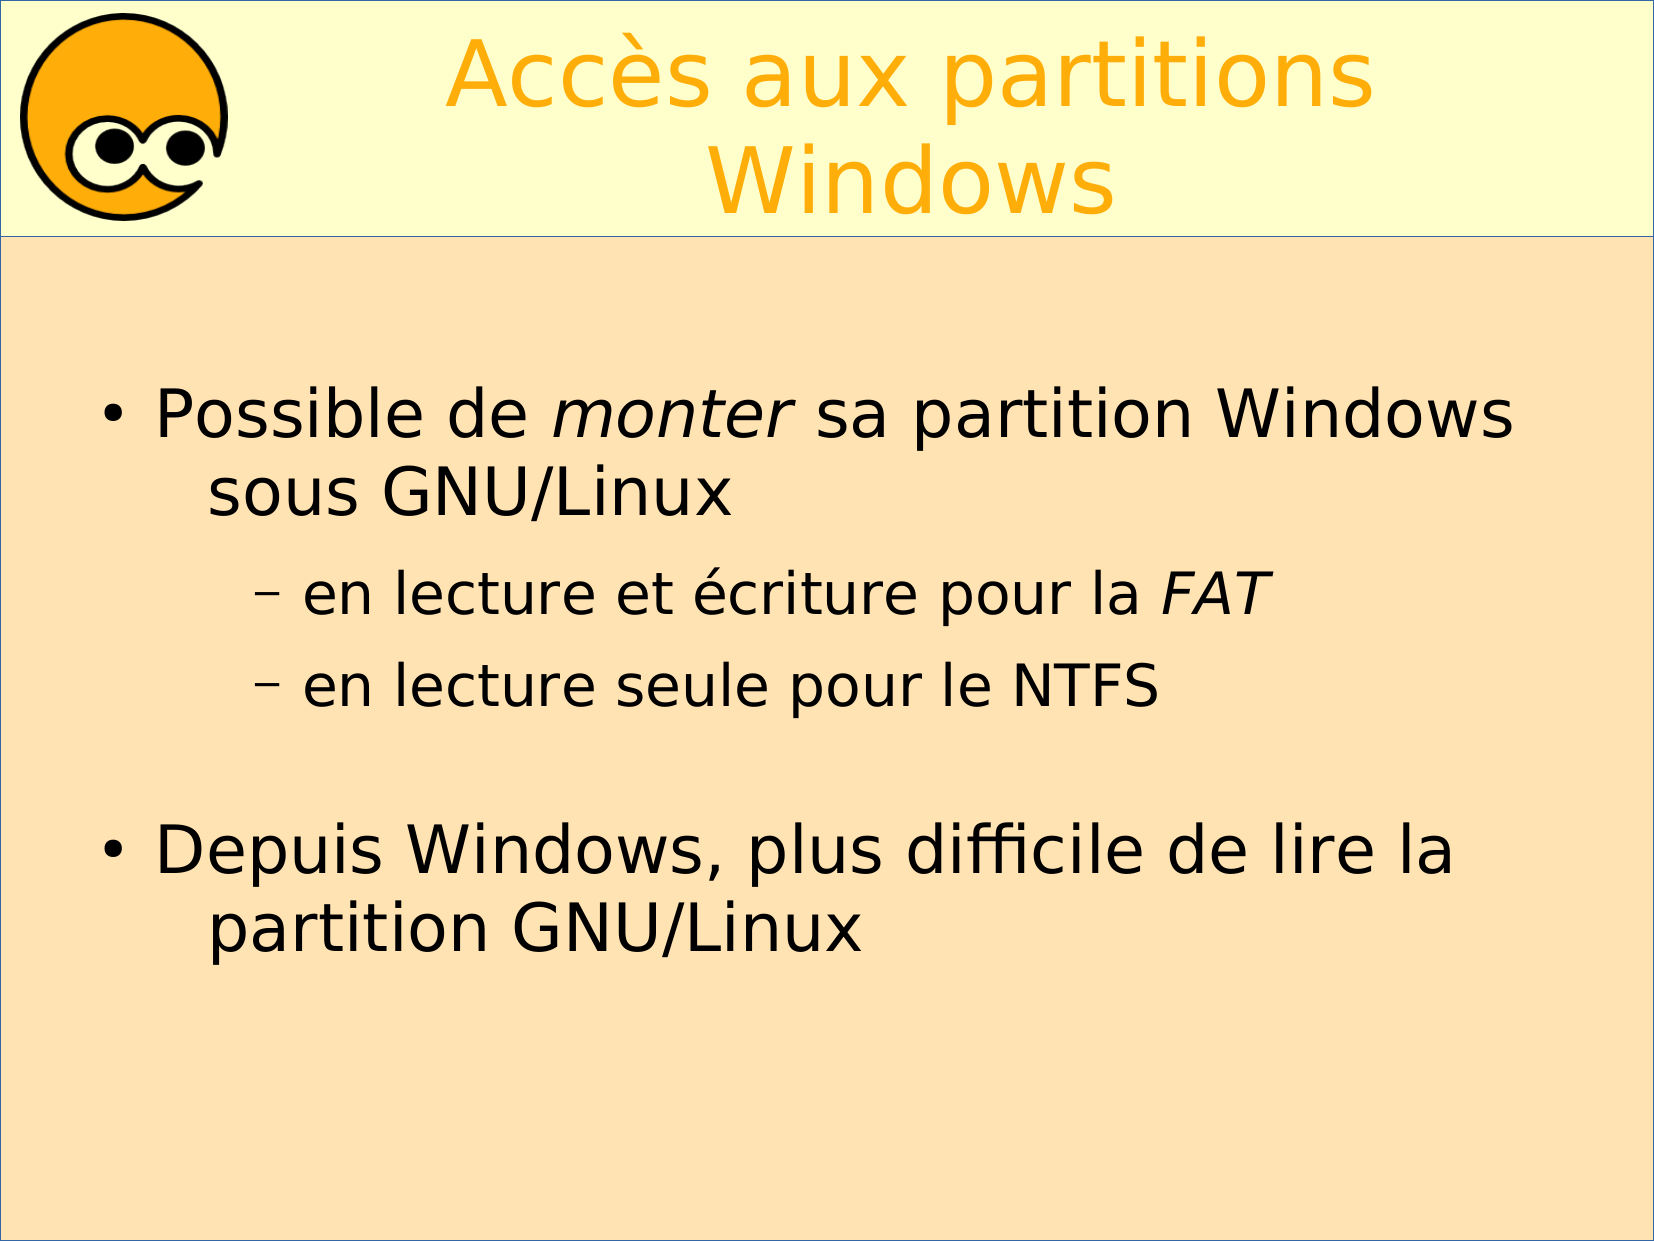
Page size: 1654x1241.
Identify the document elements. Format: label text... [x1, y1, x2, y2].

picture [20, 13, 228, 221]
title Accès aux partitions Windows [252, 21, 1571, 236]
list Possible de monter sa partition Windows sous GNU/Linux en lecture et écriture pour la FAT en lecture seule pour le NTFS Depuis Windows, plus difficile de lire la partition GNU/Linux [66, 375, 1555, 967]
